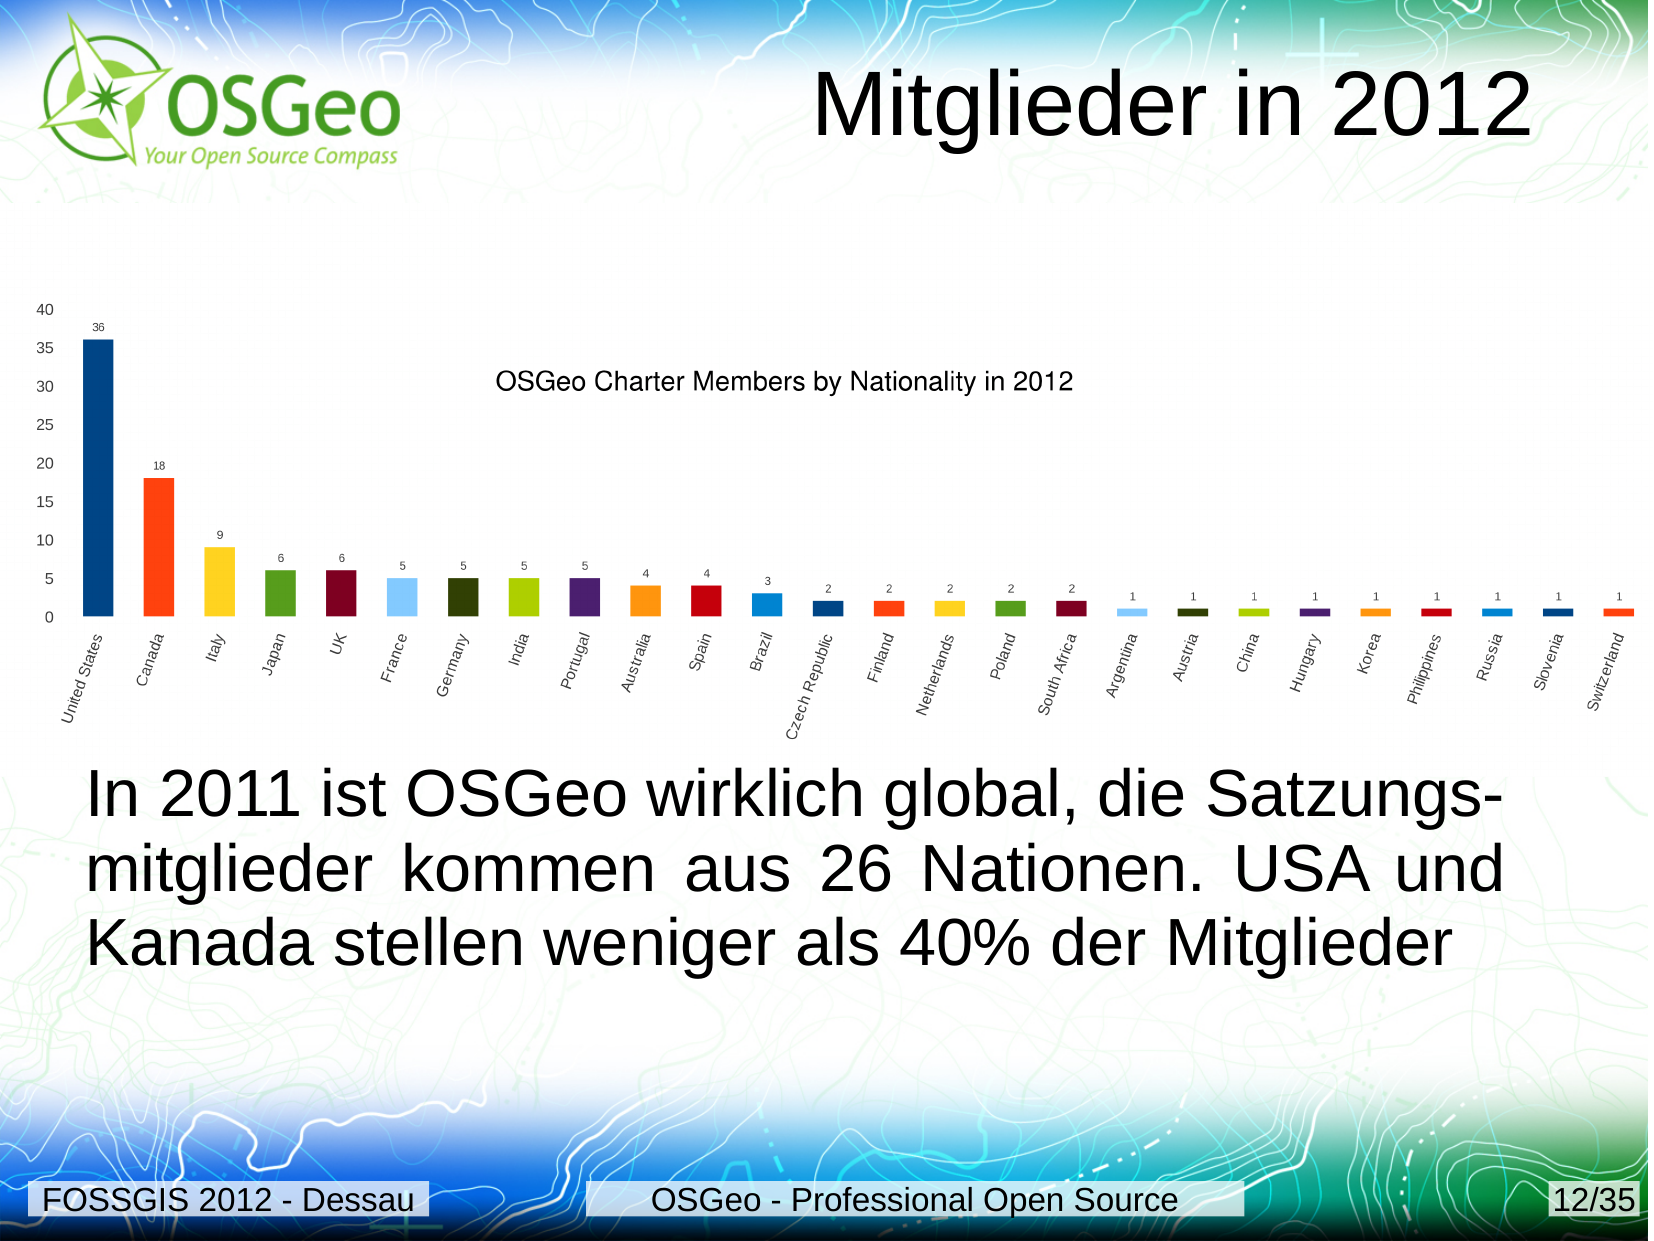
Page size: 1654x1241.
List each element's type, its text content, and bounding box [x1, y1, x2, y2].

title Mitglieder in 2012 [430, 29, 1536, 178]
text_box In 2011 ist OSGeo wirklich global, die Satzungs-mitglieder kommen aus 26 Nationen. USA und Kanada stellen weniger als 40% der Mitglieder [70, 748, 1585, 988]
picture [0, 0, 1654, 1241]
